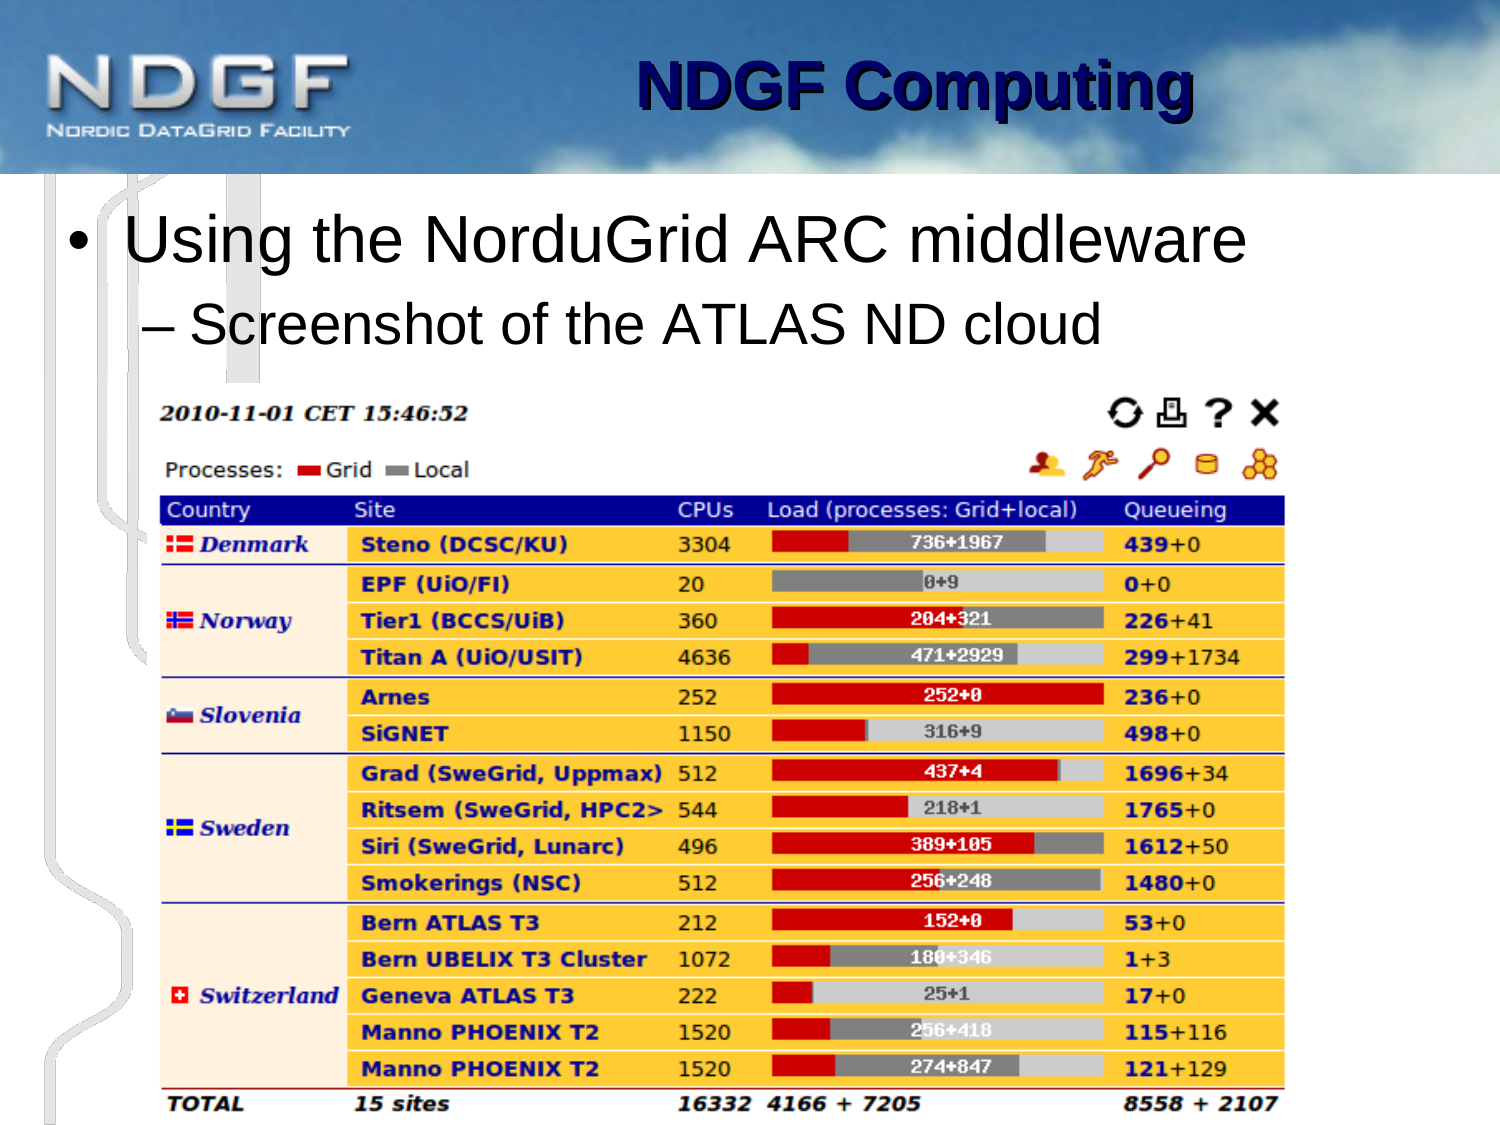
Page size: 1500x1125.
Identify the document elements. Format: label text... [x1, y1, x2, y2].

picture [147, 383, 1295, 1125]
picture [0, 0, 1500, 202]
list Using the NorduGrid ARC middleware Screenshot of the ATLAS ND cloud [67, 202, 1418, 945]
title NDGF Computing [372, 0, 1459, 172]
